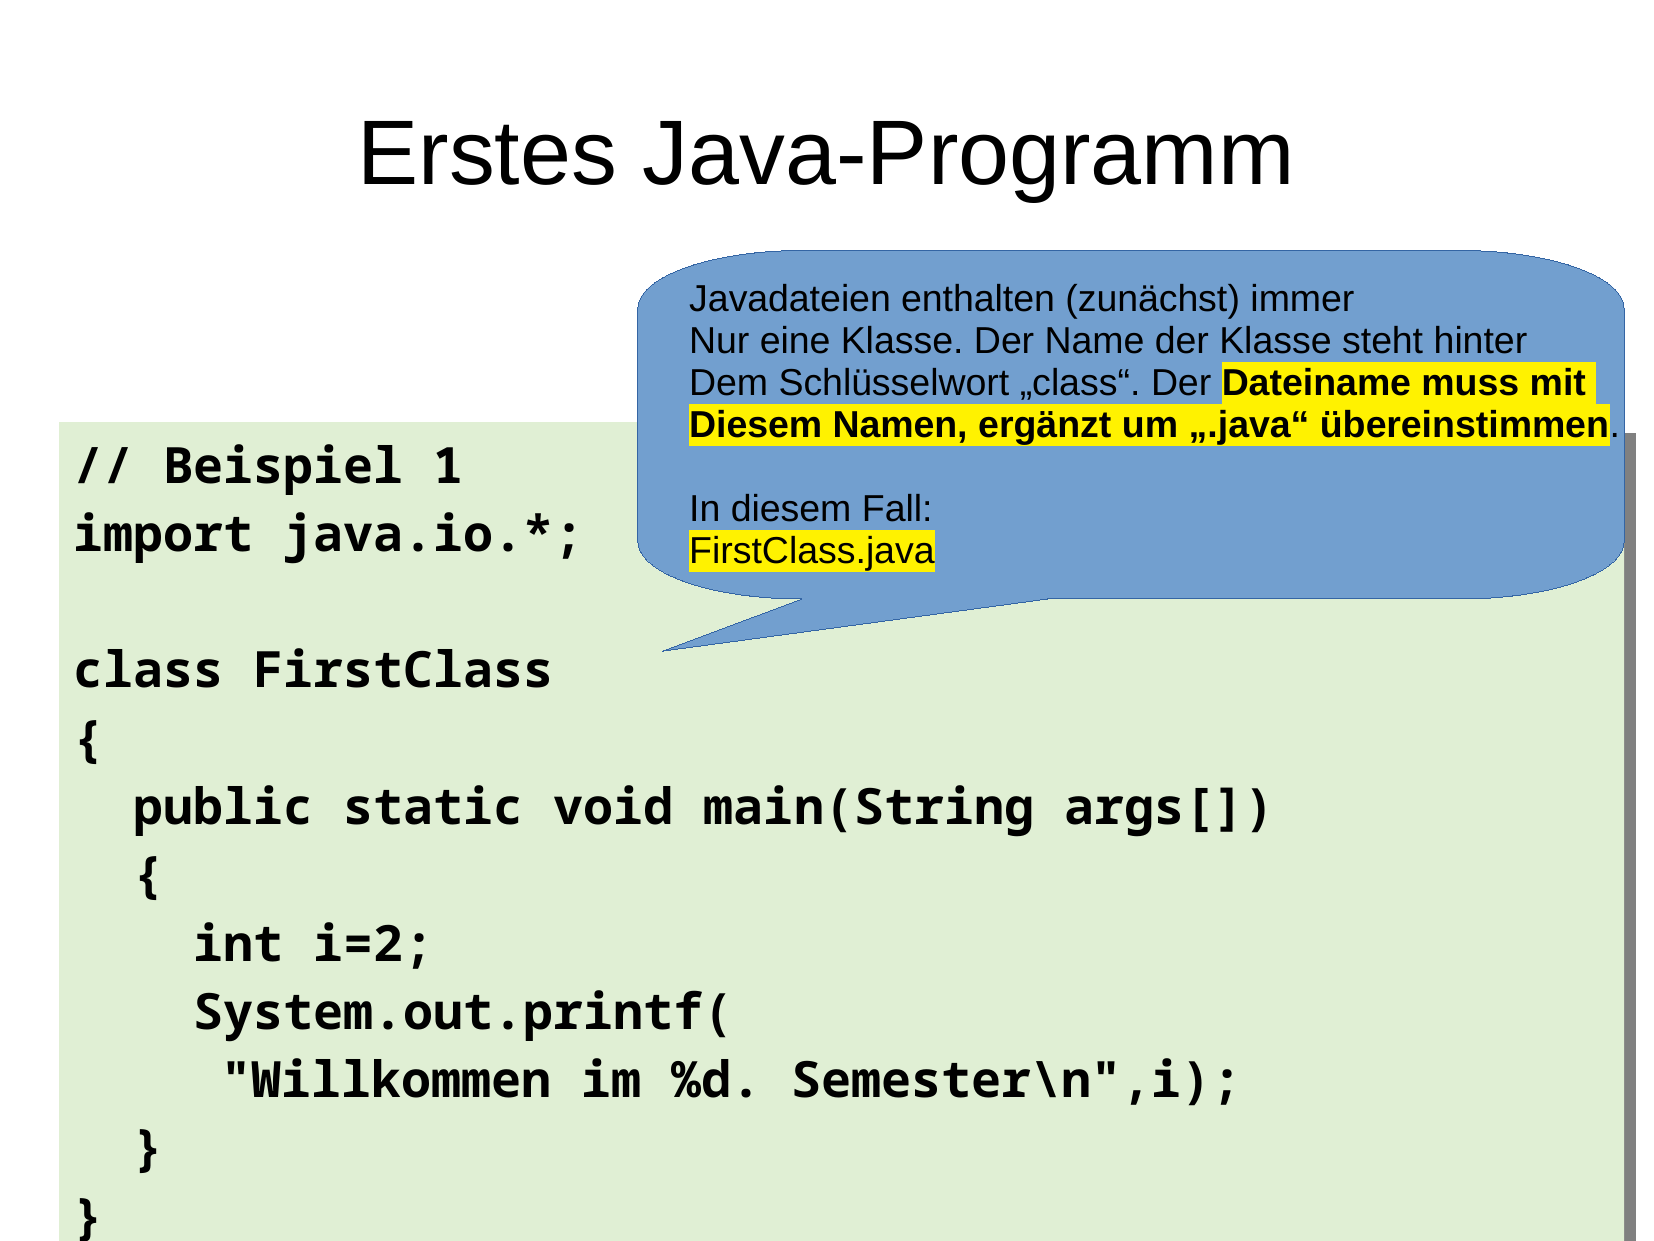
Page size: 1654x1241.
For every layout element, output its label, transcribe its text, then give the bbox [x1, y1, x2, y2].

text_box // Beispiel 1 import java.io.*; class FirstClass { public static void main(String args[]) { int i=2; System.out.printf( "Willkommen im %d. Semester\n",i); } } [59, 422, 1625, 1140]
title Erstes Java-Programm [82, 49, 1571, 257]
text_box Javadateien enthalten (zunächst) immer Nur eine Klasse. Der Name der Klasse steht hinter Dem Schlüsselwort „class“. Der Dateiname muss mit Diesem Namen, ergänzt um „.java“ übereinstimmen. In diesem Fall: FirstClass.java [637, 250, 1625, 652]
